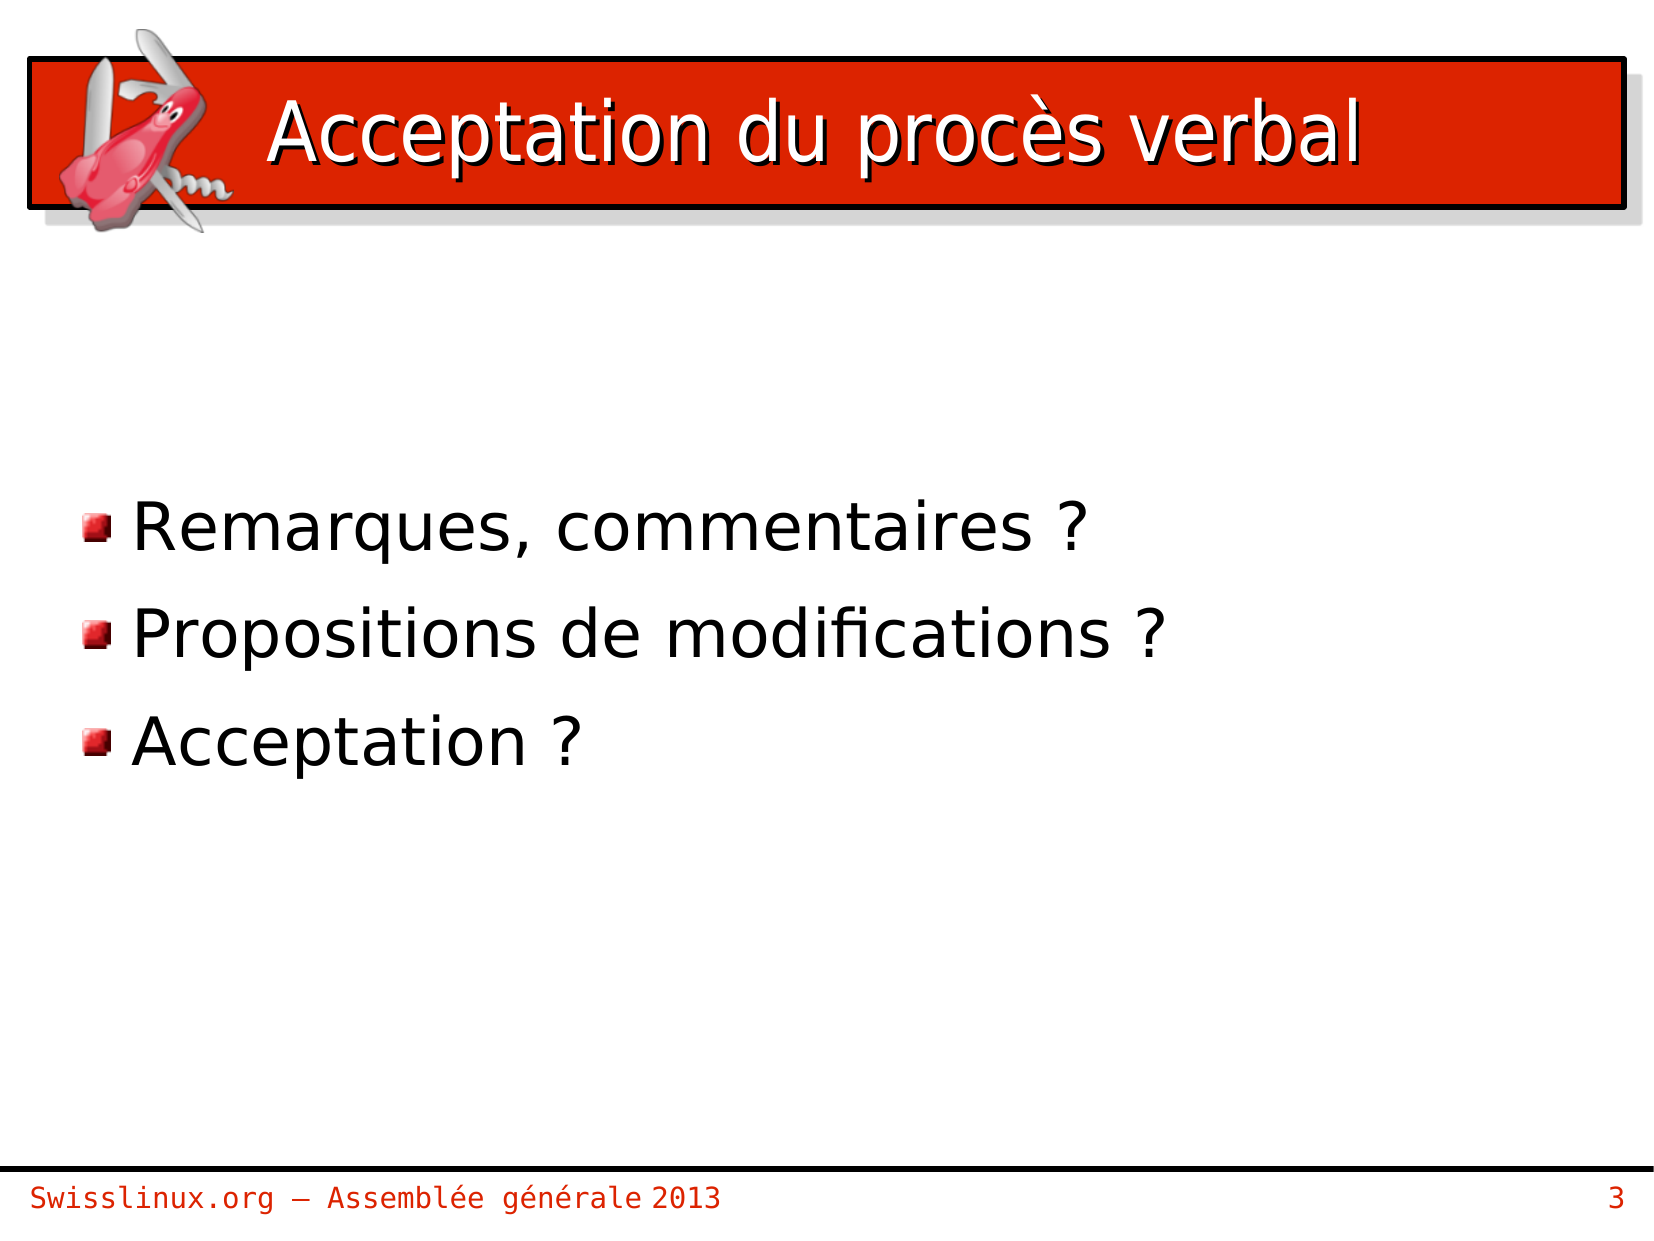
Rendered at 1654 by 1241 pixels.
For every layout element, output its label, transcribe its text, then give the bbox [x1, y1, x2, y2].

picture [59, 29, 234, 84]
picture [59, 182, 234, 233]
title Acceptation du procès verbal [35, 84, 1595, 182]
list Remarques, commentaires ? Propositions de modifications ? Acceptation ? [82, 265, 1571, 1004]
